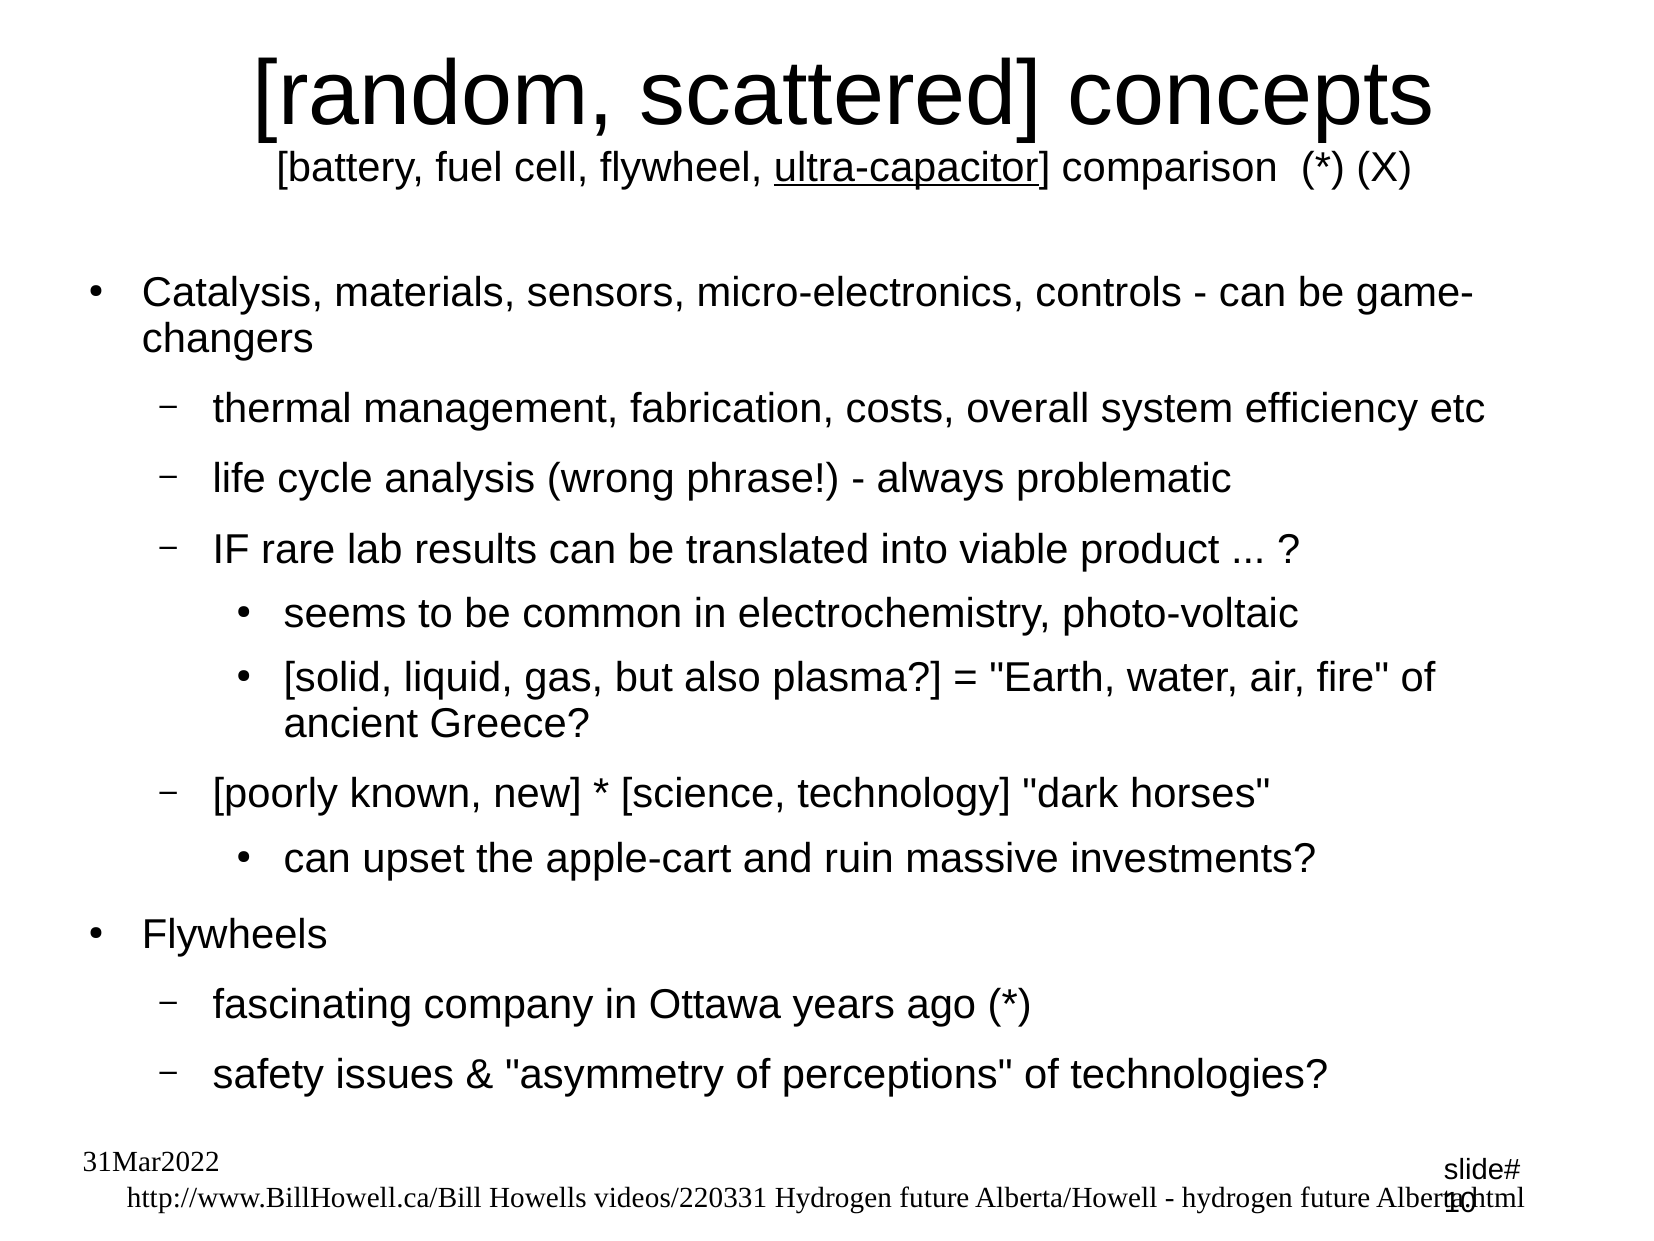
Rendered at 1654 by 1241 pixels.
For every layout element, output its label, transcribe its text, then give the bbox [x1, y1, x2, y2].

title [random, scattered] concepts [battery, fuel cell, flywheel, ultra-capacitor] comparison (*) (X) [82, 31, 1571, 201]
text_box slide# 10 [1429, 1145, 1571, 1226]
list Catalysis, materials, sensors, micro-electronics, controls - can be game-changers thermal management, fabrication, costs, overall system efficiency etc life cycle analysis (wrong phrase!) - always problematic IF rare lab results can be translated into viable product ... ? seems to be common in electrochemistry, photo-voltaic [solid, liquid, gas, but also plasma?] = "Earth, water, air, fire" of ancient Greece? [poorly known, new] * [science, technology] "dark horses" can upset the apple-cart and ruin massive investments? Flywheels fascinating company in Ottawa years ago (*) safety issues & "asymmetry of perceptions" of technologies? [70, 268, 1560, 638]
